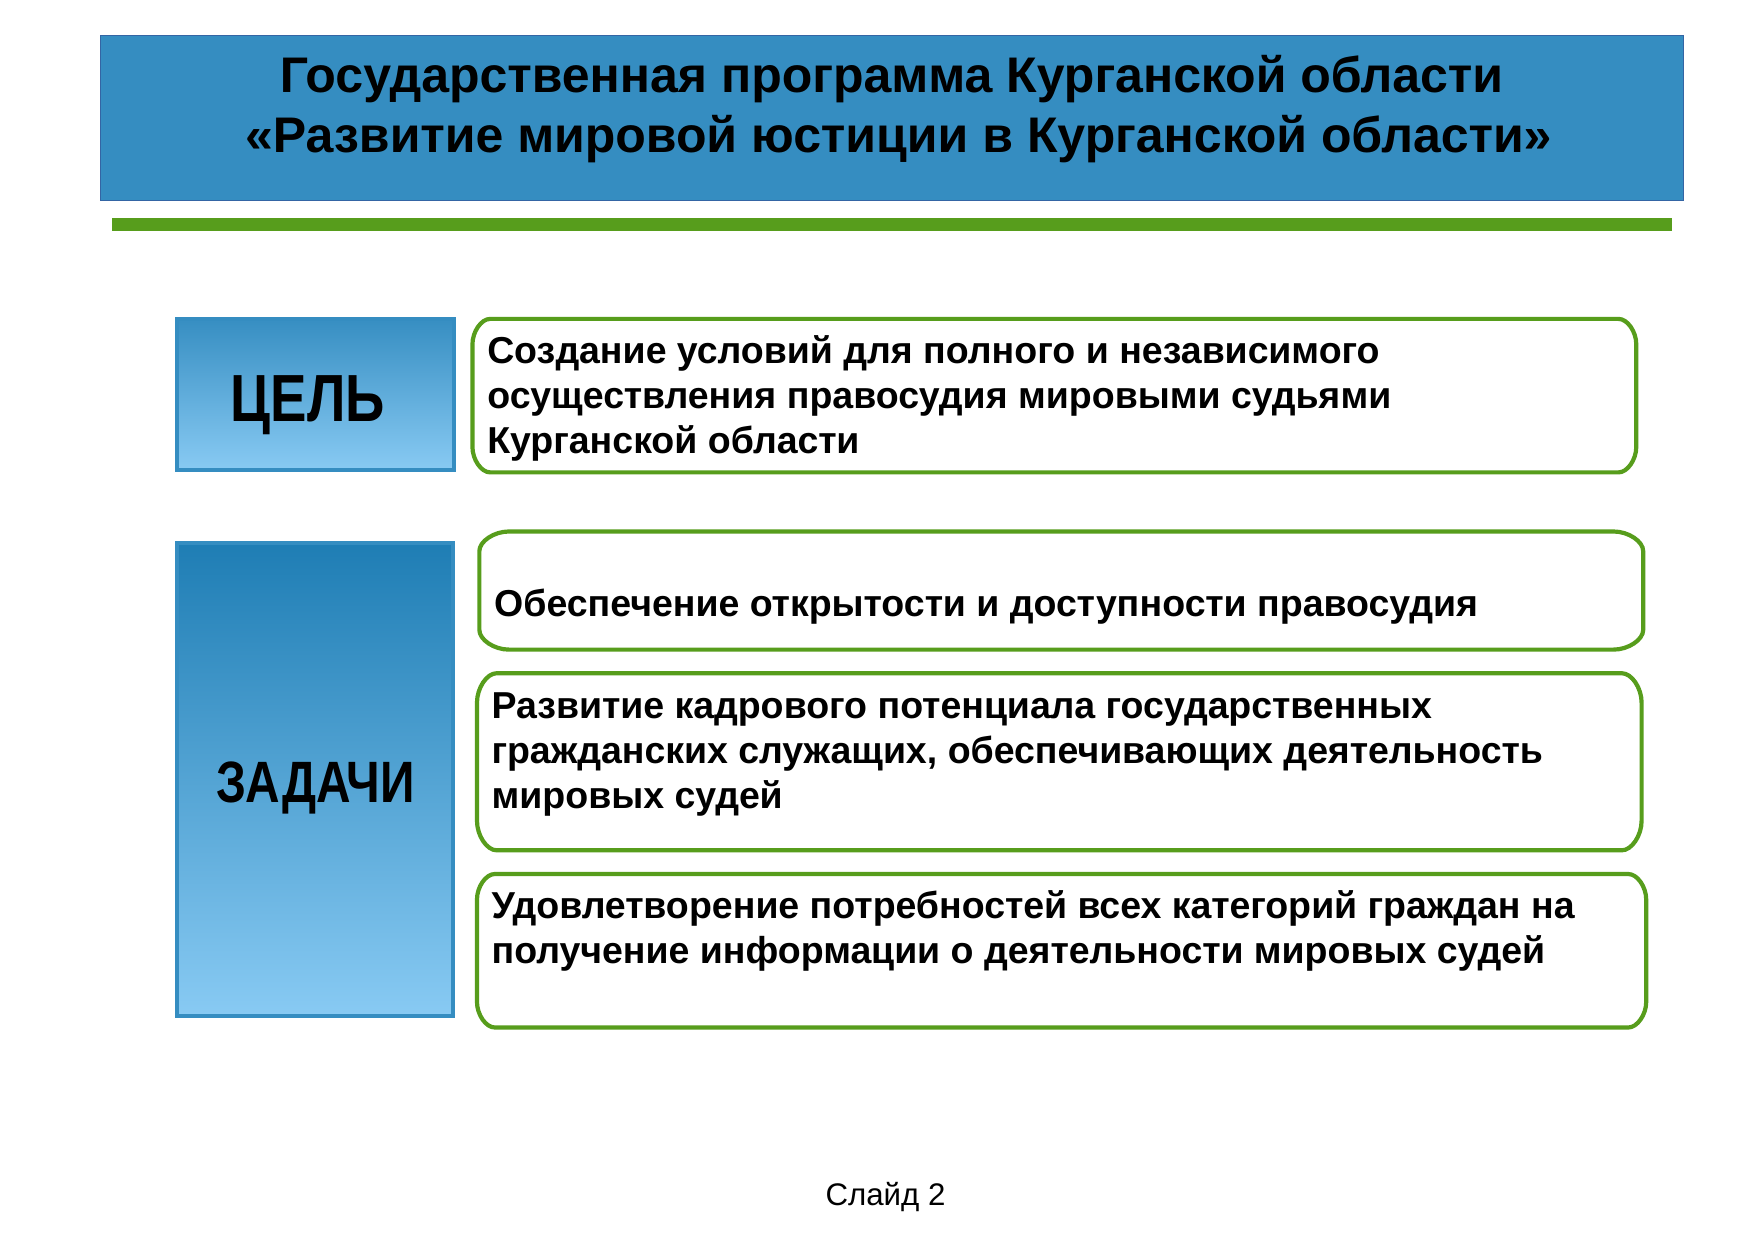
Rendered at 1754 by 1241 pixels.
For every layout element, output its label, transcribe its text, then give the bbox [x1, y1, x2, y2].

text_box Удовлетворение потребностей всех категорий граждан на получение информации о деятельности мировых судей [476, 874, 1647, 1028]
text_box ЗАДАЧИ [177, 543, 454, 1016]
text_box [112, 218, 1672, 231]
text_box Государственная программа Курганской области «Развитие мировой юстиции в Курганской области» [100, 35, 1684, 201]
text_box ЦЕЛЬ [177, 318, 454, 470]
text_box Развитие кадрового потенциала государственных гражданских служащих, обеспечивающих деятельность мировых судей [476, 673, 1642, 851]
text_box Слайд 2 [744, 1169, 1028, 1219]
text_box Создание условий для полного и независимого осуществления правосудия мировыми судьями Курганской области [472, 318, 1637, 473]
text_box Обеспечение открытости и доступности правосудия [479, 531, 1644, 650]
